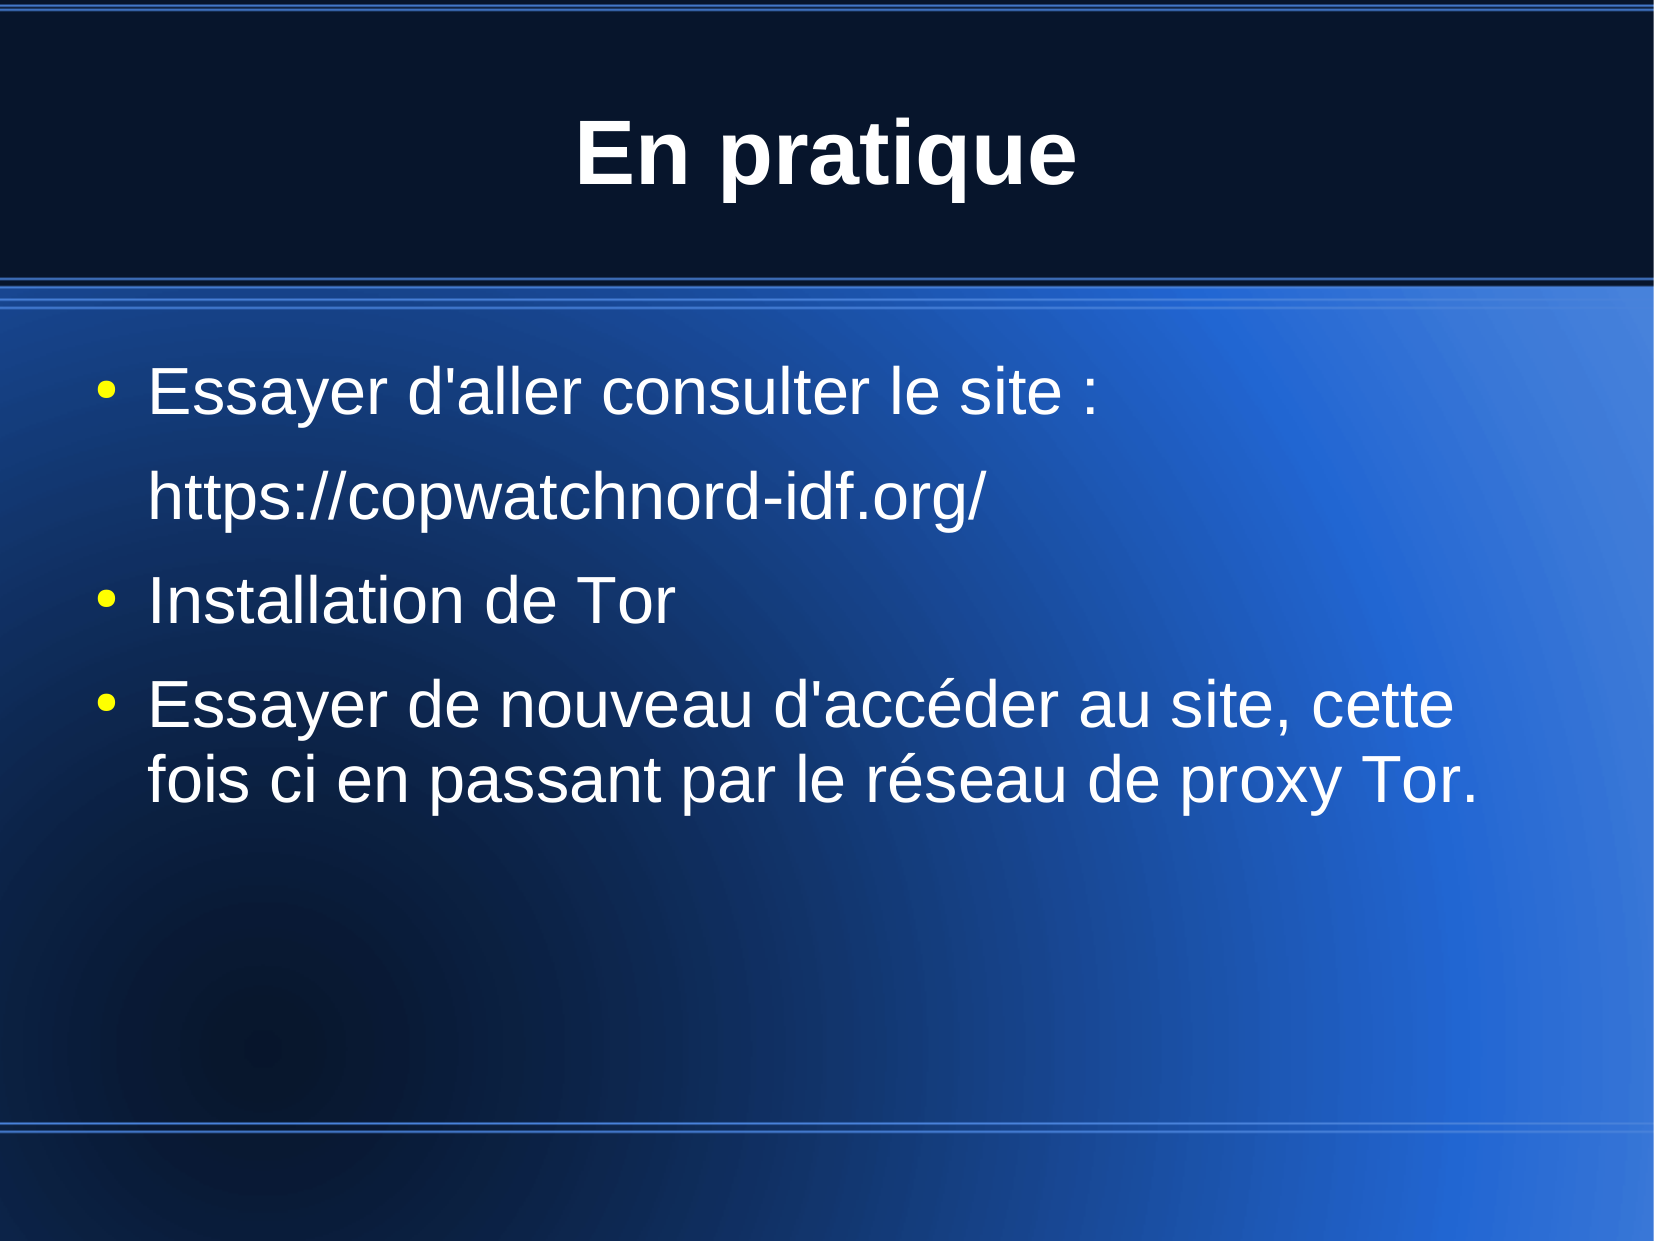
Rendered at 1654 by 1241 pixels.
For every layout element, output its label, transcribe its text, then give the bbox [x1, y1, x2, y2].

picture [0, 0, 1654, 1241]
title En pratique [82, 49, 1571, 257]
list Essayer d'aller consulter le site : https://copwatchnord-idf.org/ Installation de Tor Essayer de nouveau d'accéder au site, cette fois ci en passant par le réseau de proxy Tor. [76, 354, 1565, 1173]
